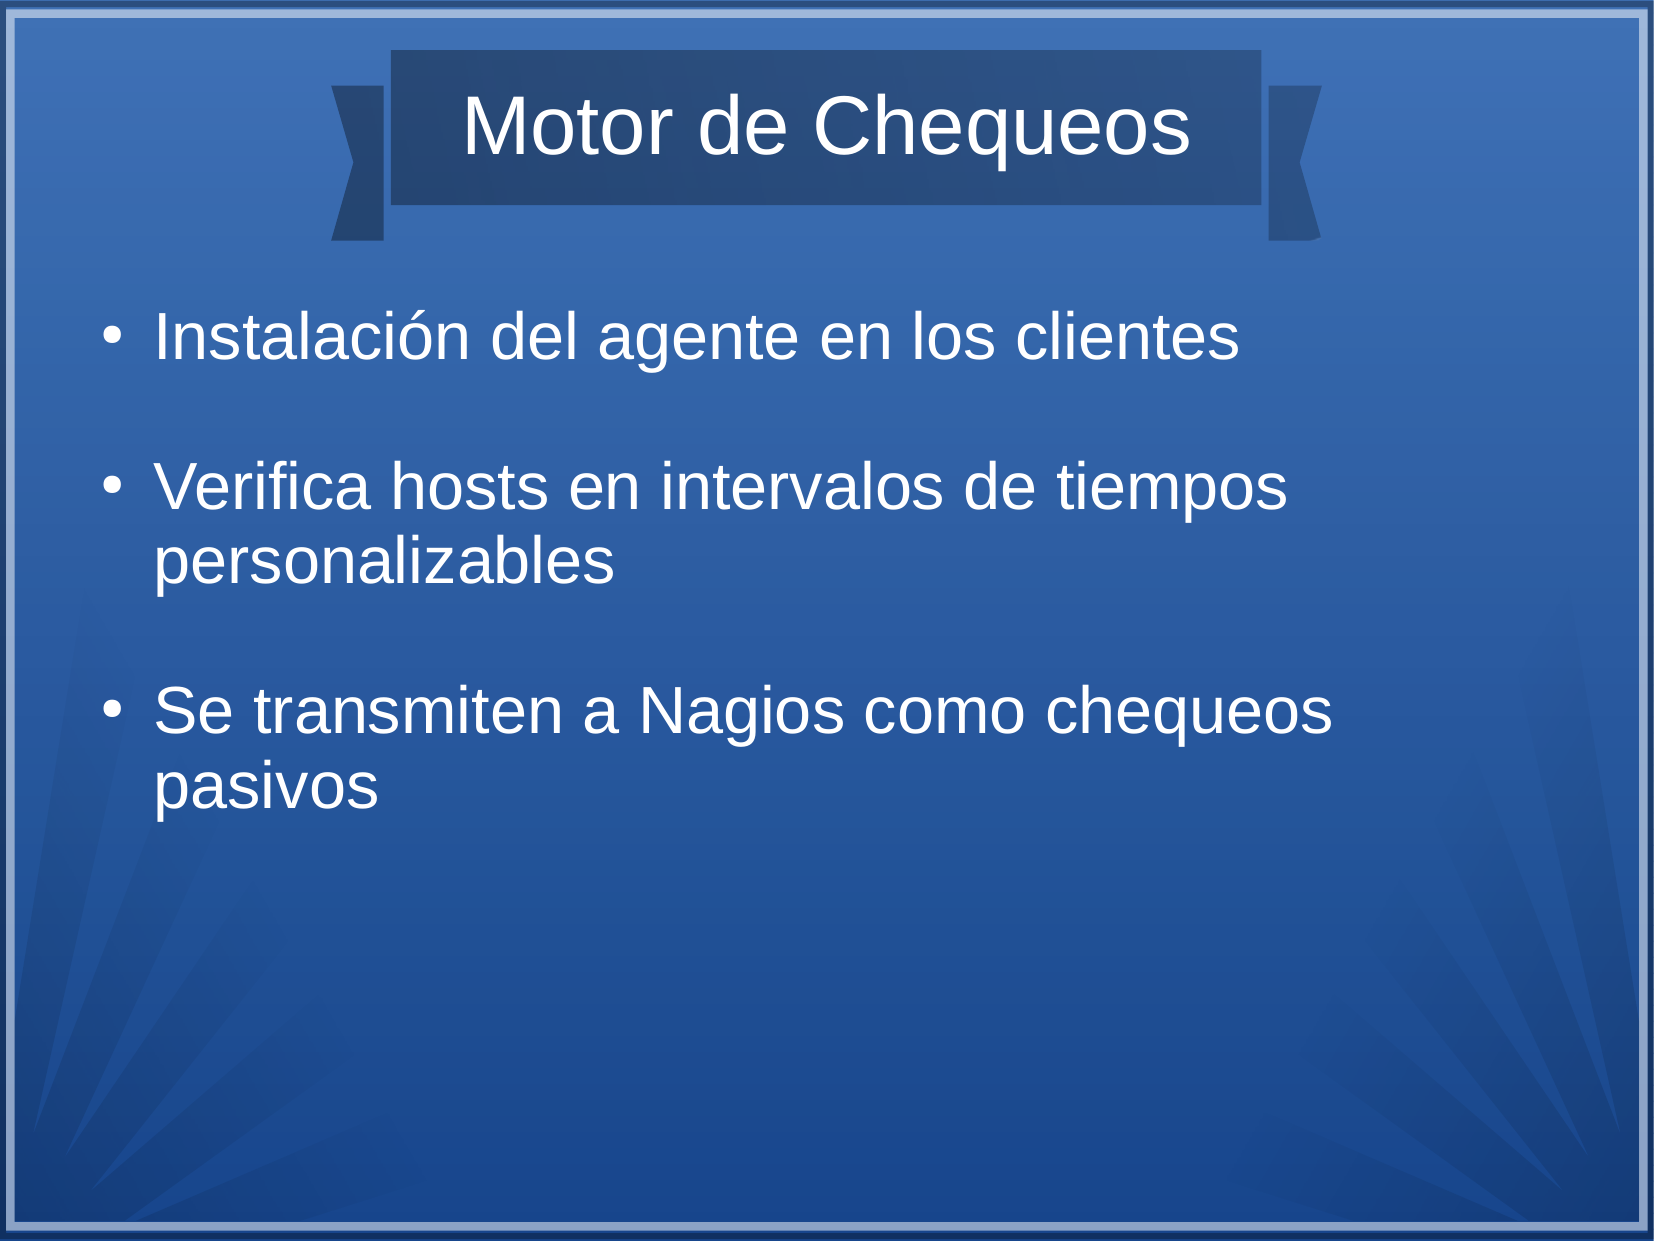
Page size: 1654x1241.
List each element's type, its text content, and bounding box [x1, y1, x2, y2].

title Motor de Chequeos [389, 47, 1264, 205]
list Instalación del agente en los clientes Verifica hosts en intervalos de tiempos personalizables Se transmiten a Nagios como chequeos pasivos [82, 299, 1571, 1241]
